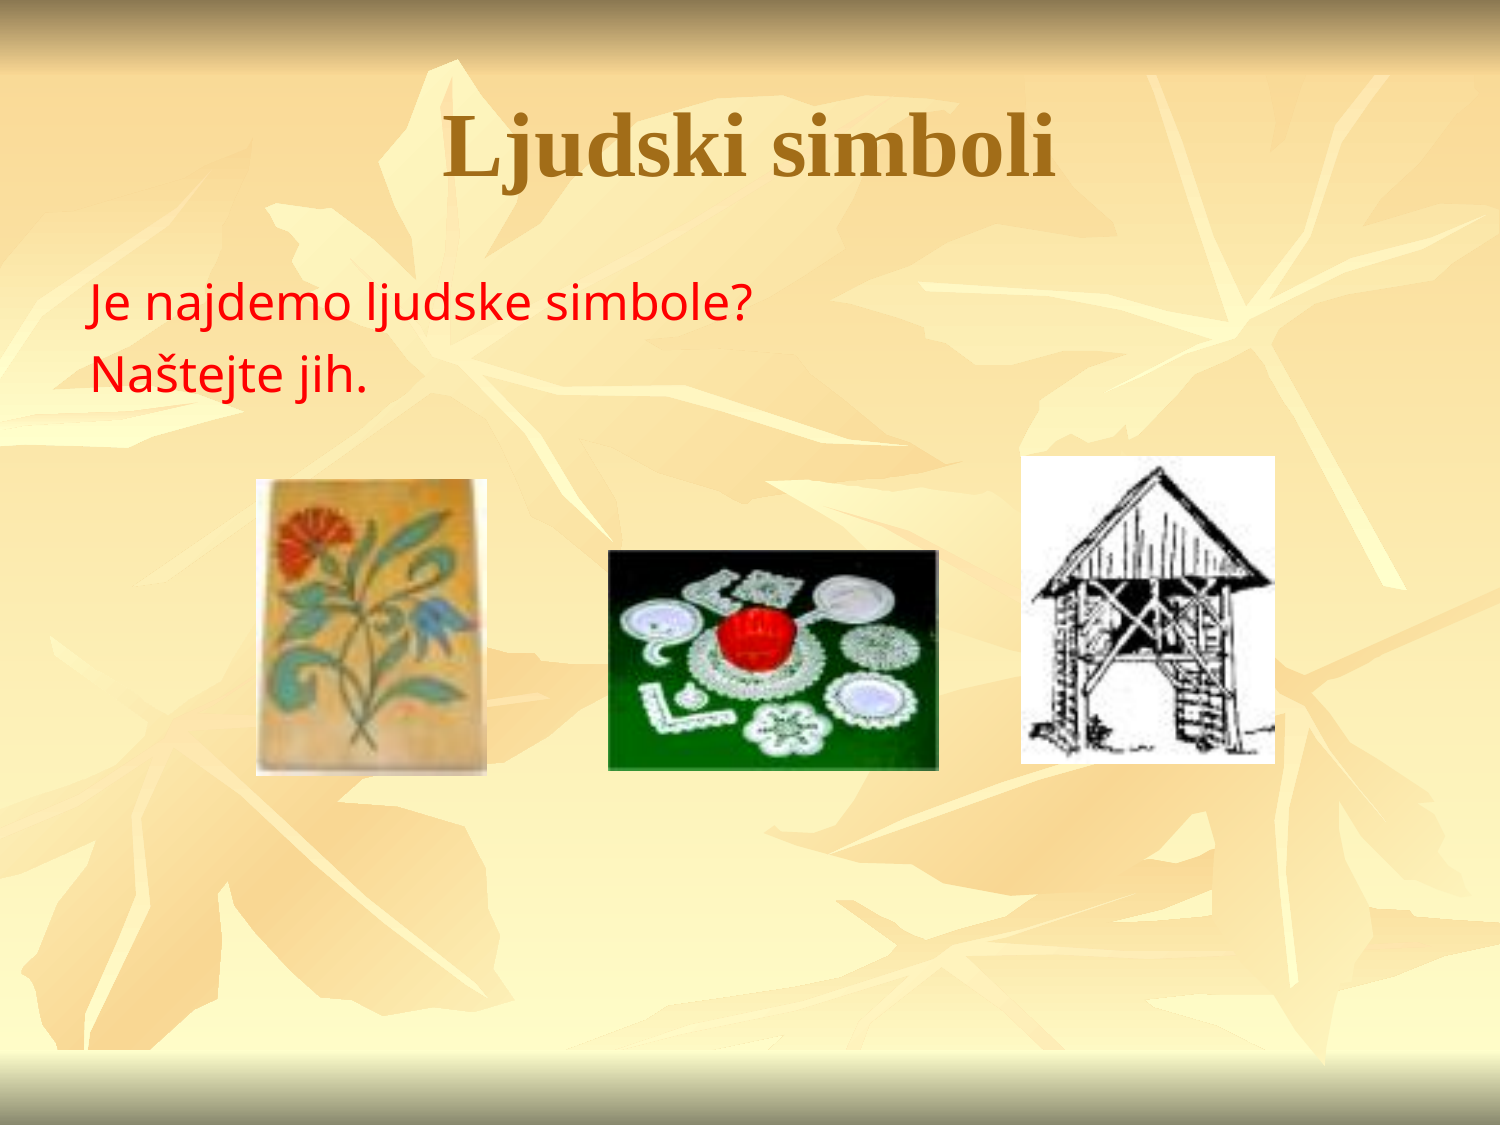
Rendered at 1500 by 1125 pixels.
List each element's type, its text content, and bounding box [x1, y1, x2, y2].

title Ljudski simboli [75, 37, 1425, 241]
picture [608, 550, 939, 772]
picture [256, 479, 487, 776]
list Je najdemo ljudske simbole? Naštejte jih. [75, 262, 1425, 916]
picture [1021, 456, 1275, 764]
